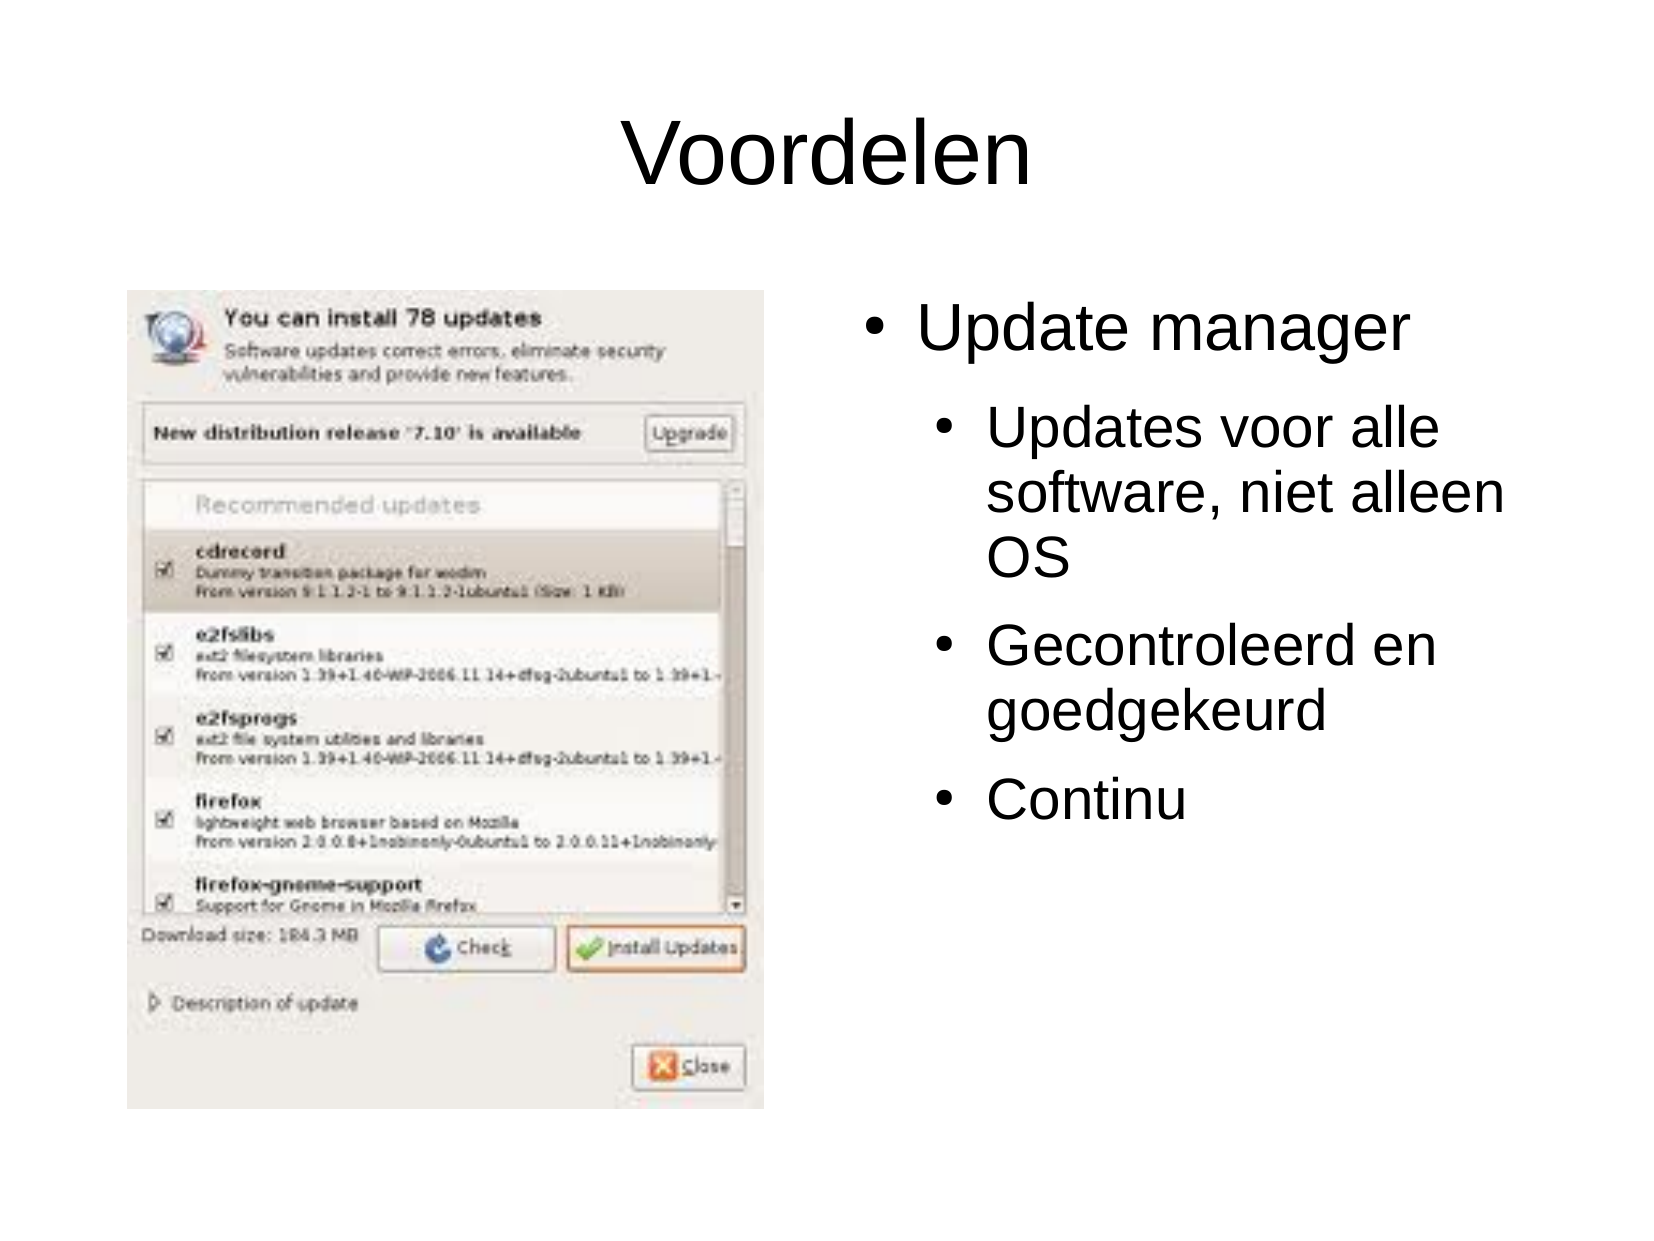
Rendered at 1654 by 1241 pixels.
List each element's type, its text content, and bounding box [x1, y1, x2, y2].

title Voordelen [82, 49, 1571, 257]
list Update manager Updates voor alle software, niet alleen OS Gecontroleerd en goedgekeurd Continu [845, 290, 1572, 1109]
picture [127, 290, 764, 1109]
